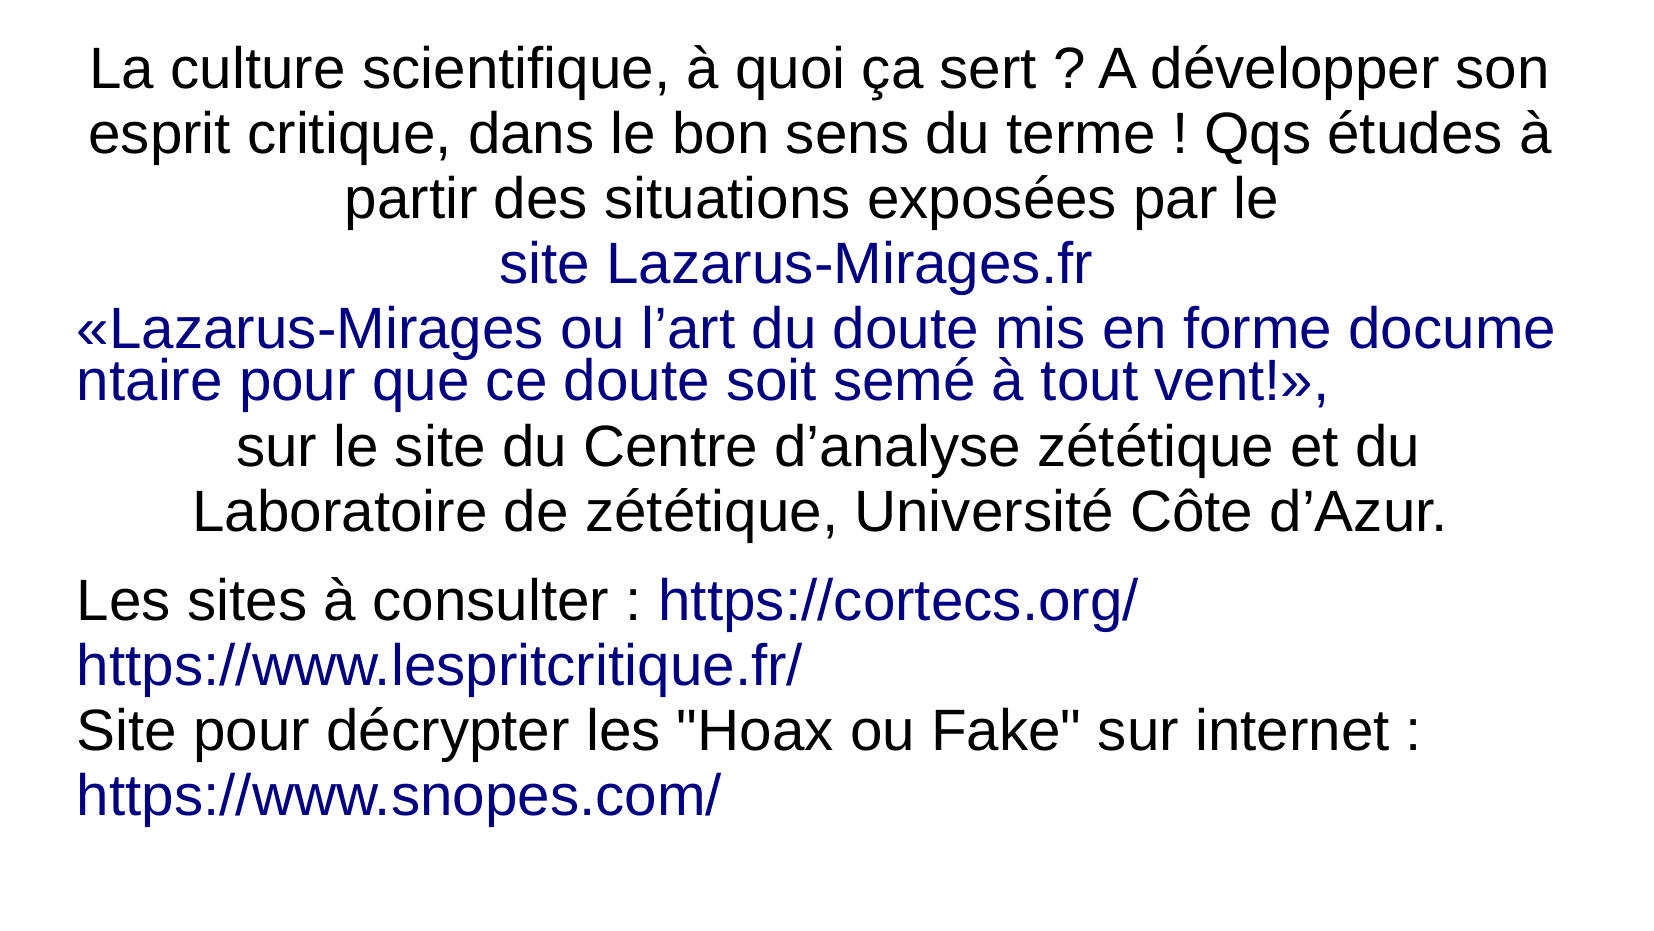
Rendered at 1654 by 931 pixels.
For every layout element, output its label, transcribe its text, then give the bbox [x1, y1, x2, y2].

subtitle La culture scientifique, à quoi ça sert ? A développer son esprit critique, dans le bon sens du terme ! Qqs études à partir des situations exposées par le site Lazarus-Mirages.fr «Lazarus-Mirages ou l’art du doute mis en forme documentaire pour que ce doute soit semé à tout vent!», sur le site du Centre d’analyse zététique et du Laboratoire de zététique, Université Côte d’Azur. Les sites à consulter : https://cortecs.org/ https://www.lespritcritique.fr/ Site pour décrypter les "Hoax ou Fake" sur internet : https://www.snopes.com/ [76, 0, 1565, 811]
